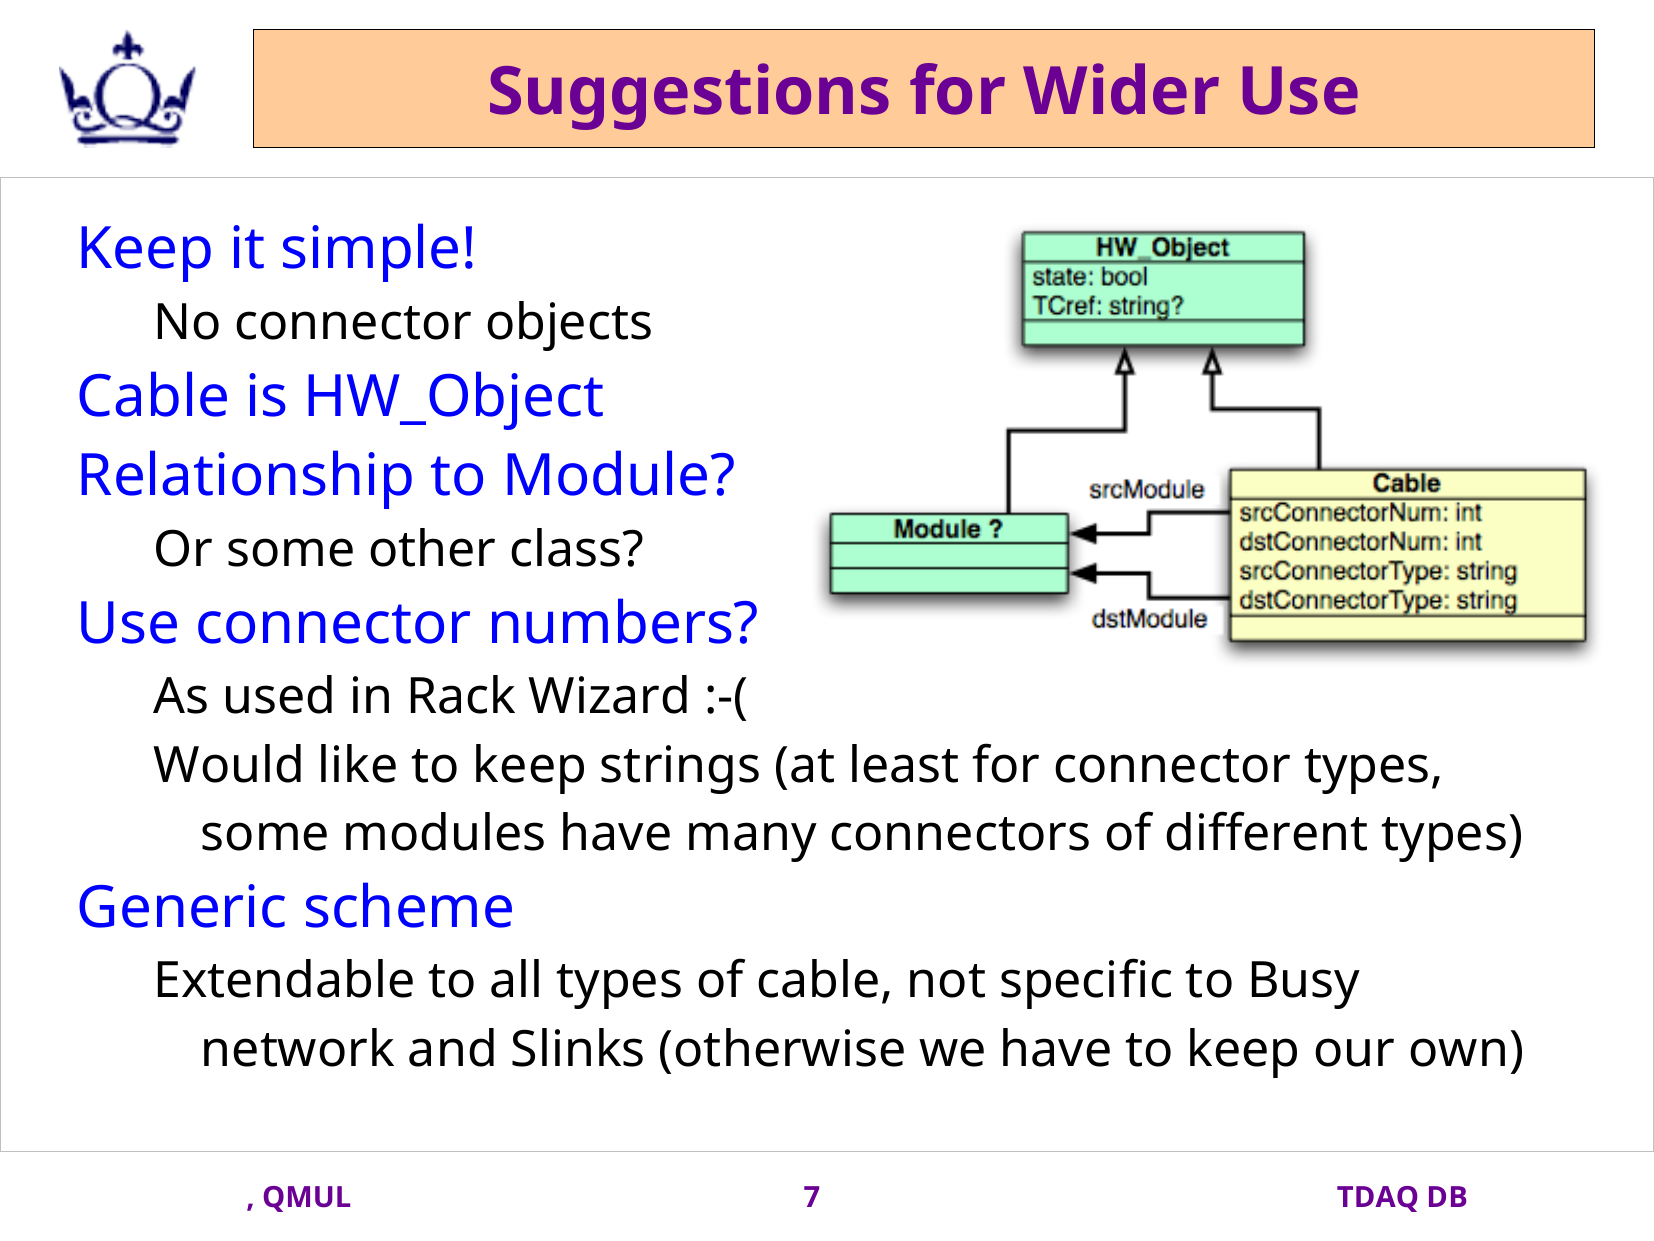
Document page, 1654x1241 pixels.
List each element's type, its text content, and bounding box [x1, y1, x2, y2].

list Keep it simple! No connector objects Cable is HW_Object Relationship to Module? Or some other class? Use connector numbers? As used in Rack Wizard :-( Would like to keep strings (at least for connector types, some modules have many connectors of different types) Generic scheme Extendable to all types of cable, not specific to Busy network and Slinks (otherwise we have to keep our own) [59, 206, 1542, 1127]
title Suggestions for Wider Use [253, 29, 1595, 148]
picture [807, 217, 1608, 672]
picture [59, 29, 200, 148]
